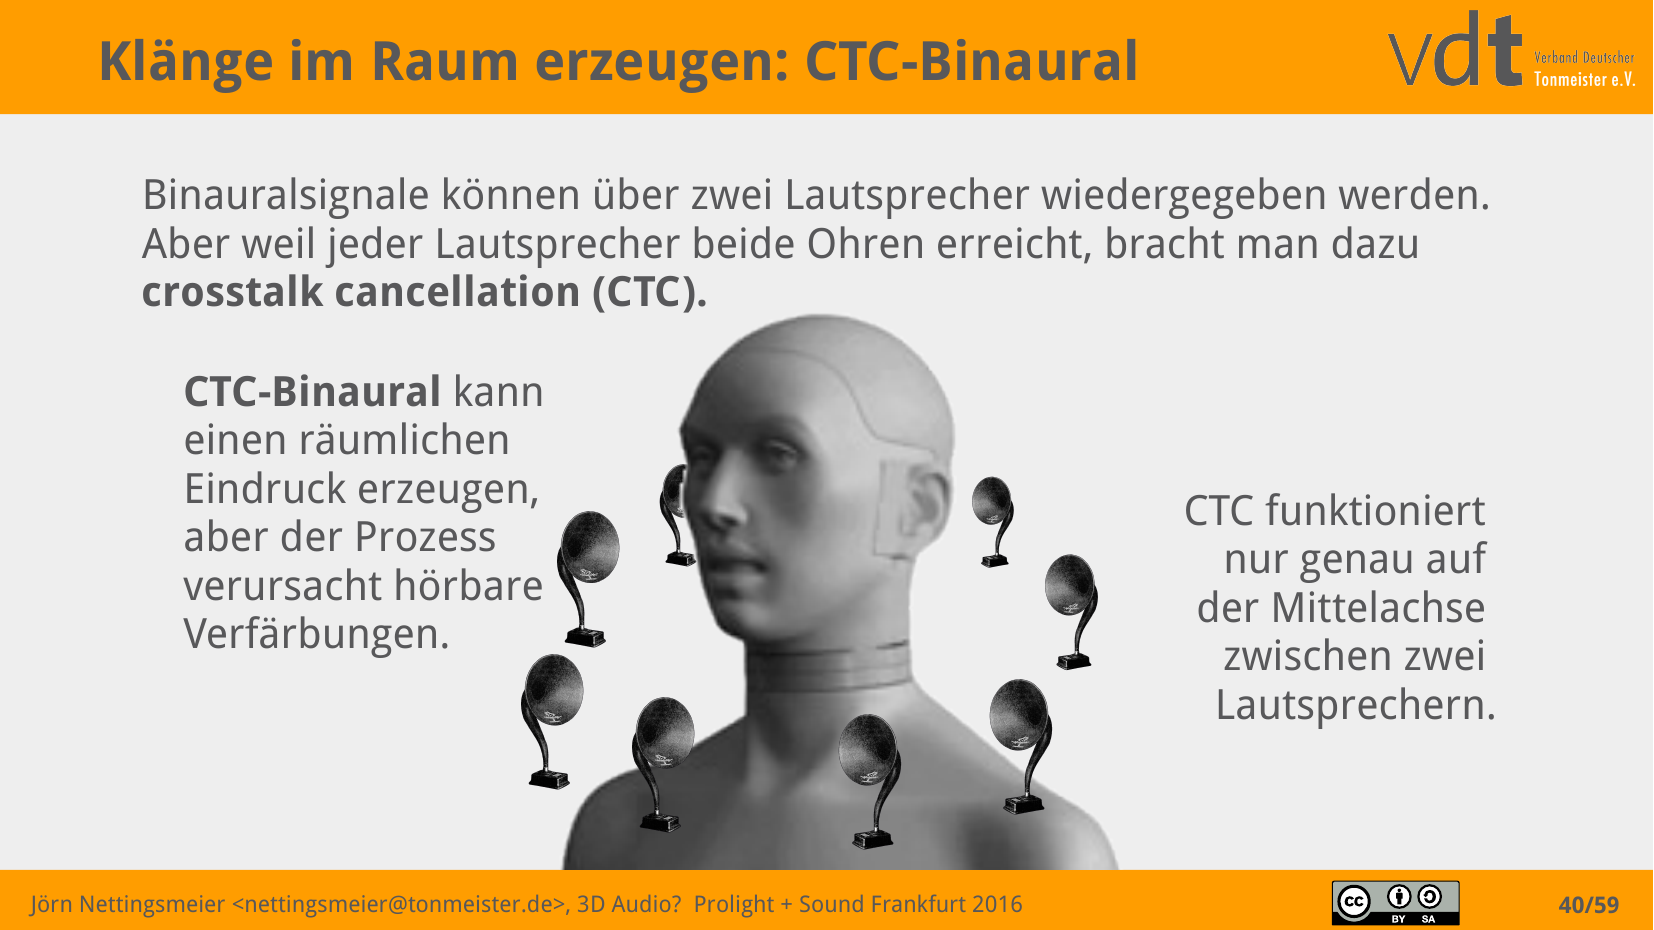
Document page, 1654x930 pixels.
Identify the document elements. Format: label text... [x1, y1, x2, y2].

title Klänge im Raum erzeugen: CTC-Binaural [97, 4, 1214, 119]
list CTC-Binaural kann einen räumlichen Eindruck erzeugen, aber der Prozess verursacht hörbare Verfärbungen. [112, 367, 627, 785]
picture [1377, 0, 1646, 104]
picture [425, 405, 1250, 870]
list CTC funktioniert nur genau auf der Mittelachse zwischen zwei Lautsprechern. [1104, 486, 1497, 838]
list Binauralsignale können über zwei Lautsprecher wiedergegeben werden. Aber weil jeder Lautsprecher beide Ohren erreicht, bracht man dazu crosstalk cancellation (CTC). [70, 170, 1559, 405]
